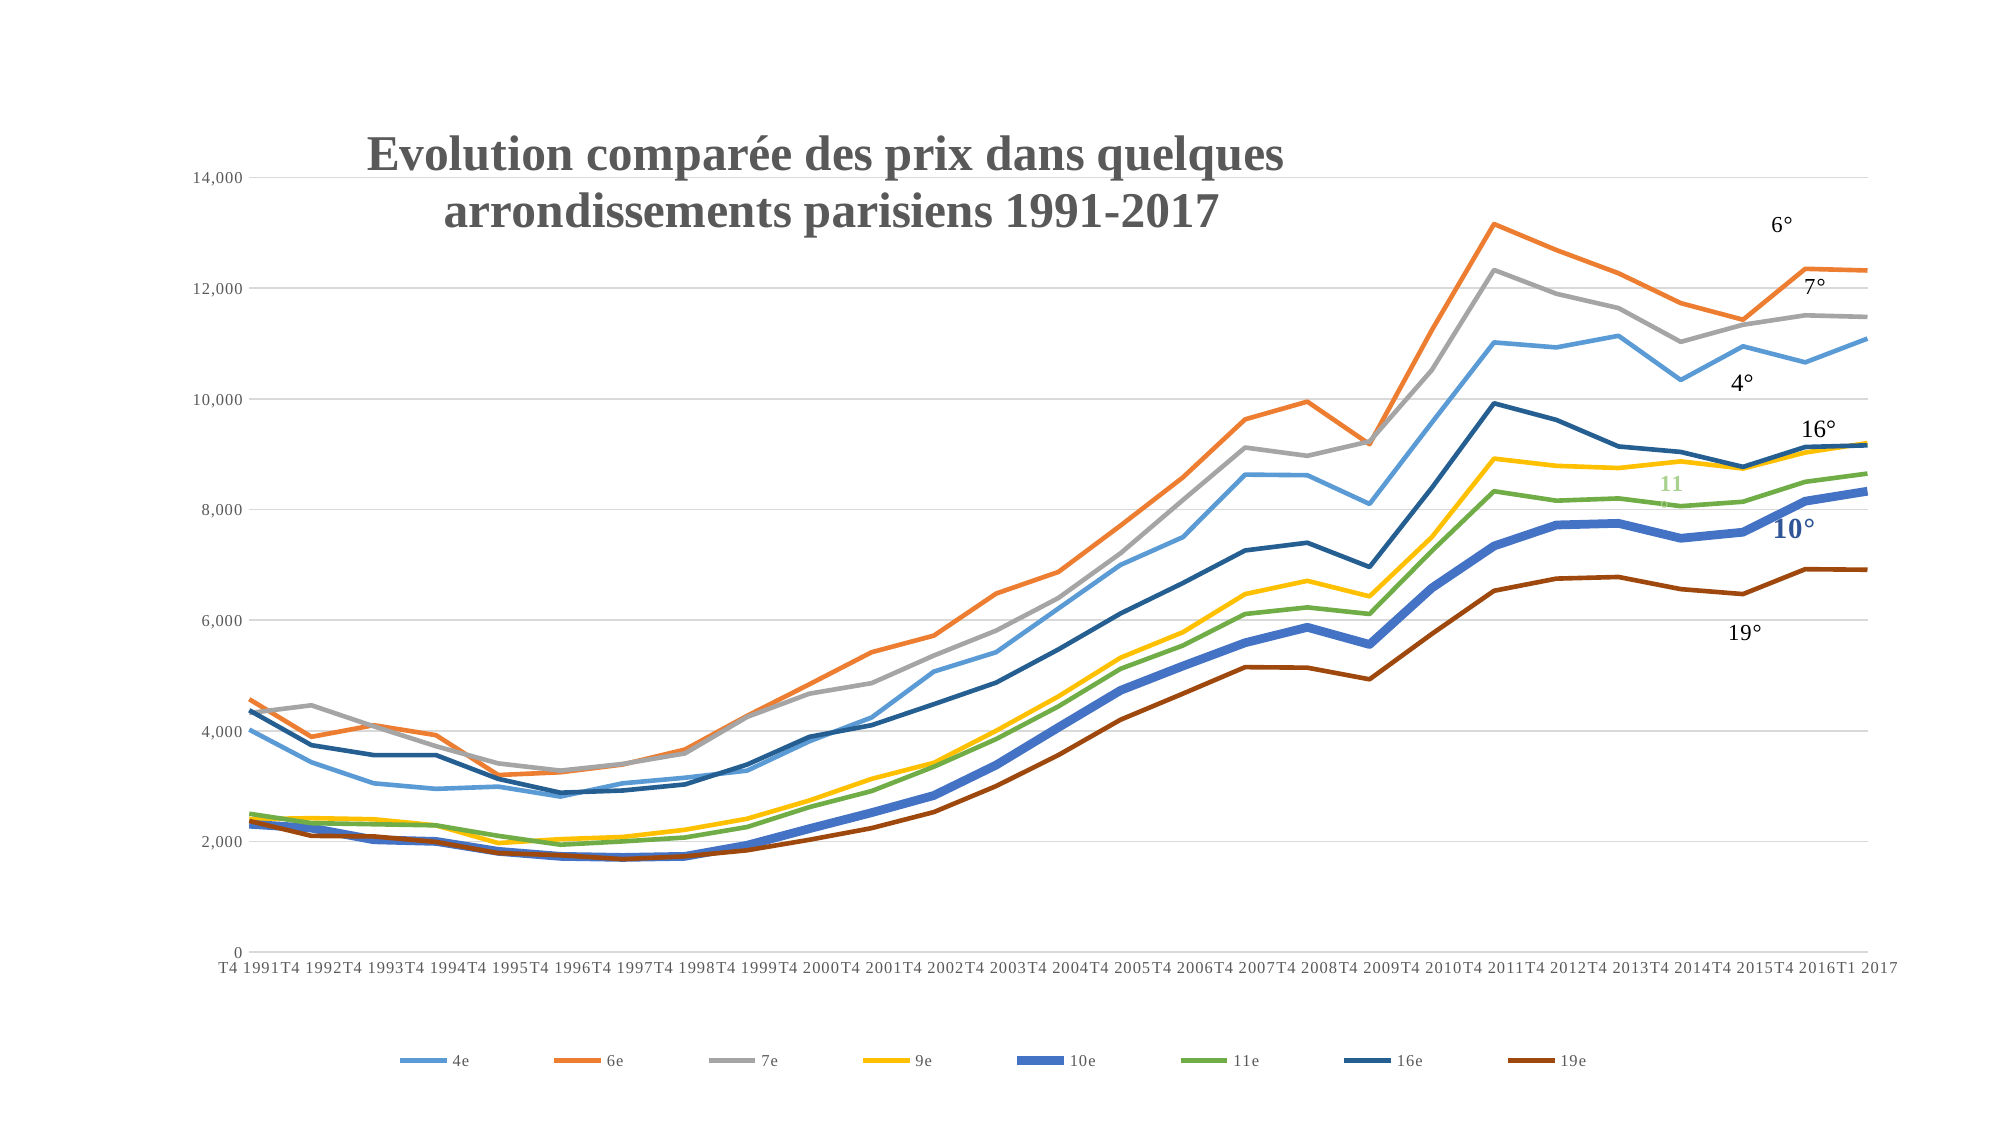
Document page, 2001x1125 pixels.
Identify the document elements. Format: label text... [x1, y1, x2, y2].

text_box 16° [1786, 404, 1863, 450]
chart [106, 28, 1899, 1110]
text_box 4° [1716, 359, 1785, 405]
